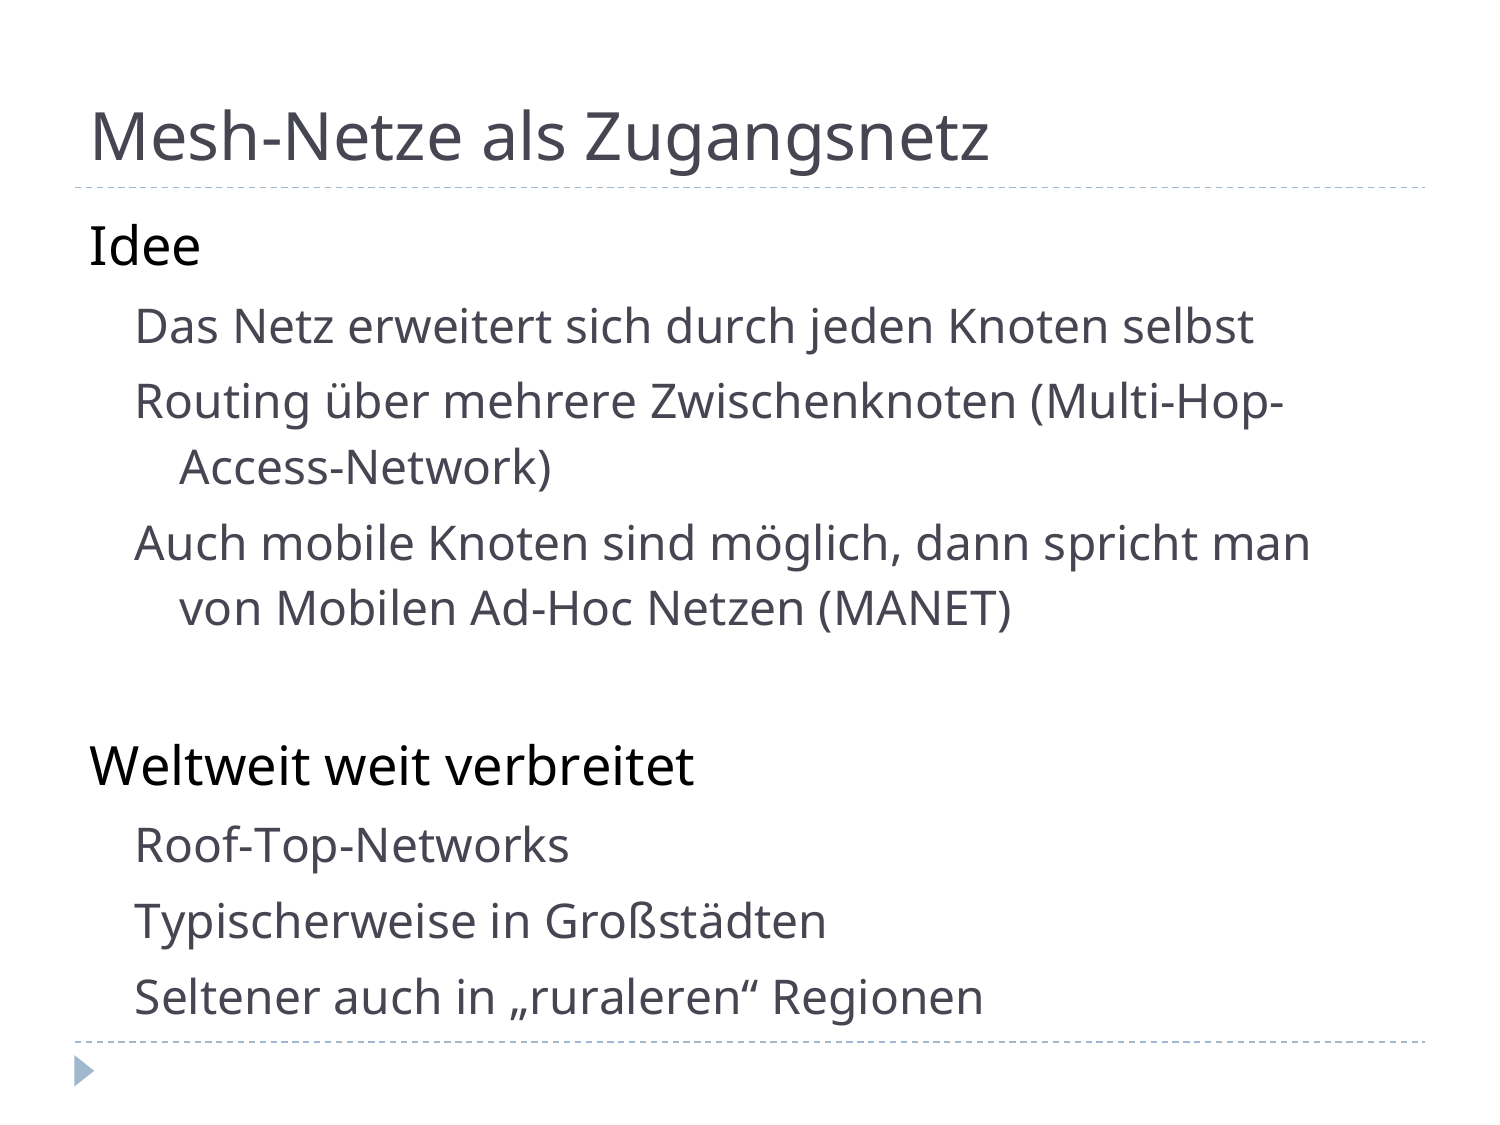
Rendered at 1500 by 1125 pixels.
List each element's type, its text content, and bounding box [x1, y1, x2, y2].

title Mesh-Netze als Zugangsnetz [75, 24, 1426, 188]
list Idee Das Netz erweitert sich durch jeden Knoten selbst Routing über mehrere Zwischenknoten (Multi-Hop-Access-Network) Auch mobile Knoten sind möglich, dann spricht man von Mobilen Ad-Hoc Netzen (MANET) Weltweit weit verbreitet Roof-Top-Networks Typischerweise in Großstädten Seltener auch in „ruraleren“ Regionen [75, 200, 1426, 1010]
